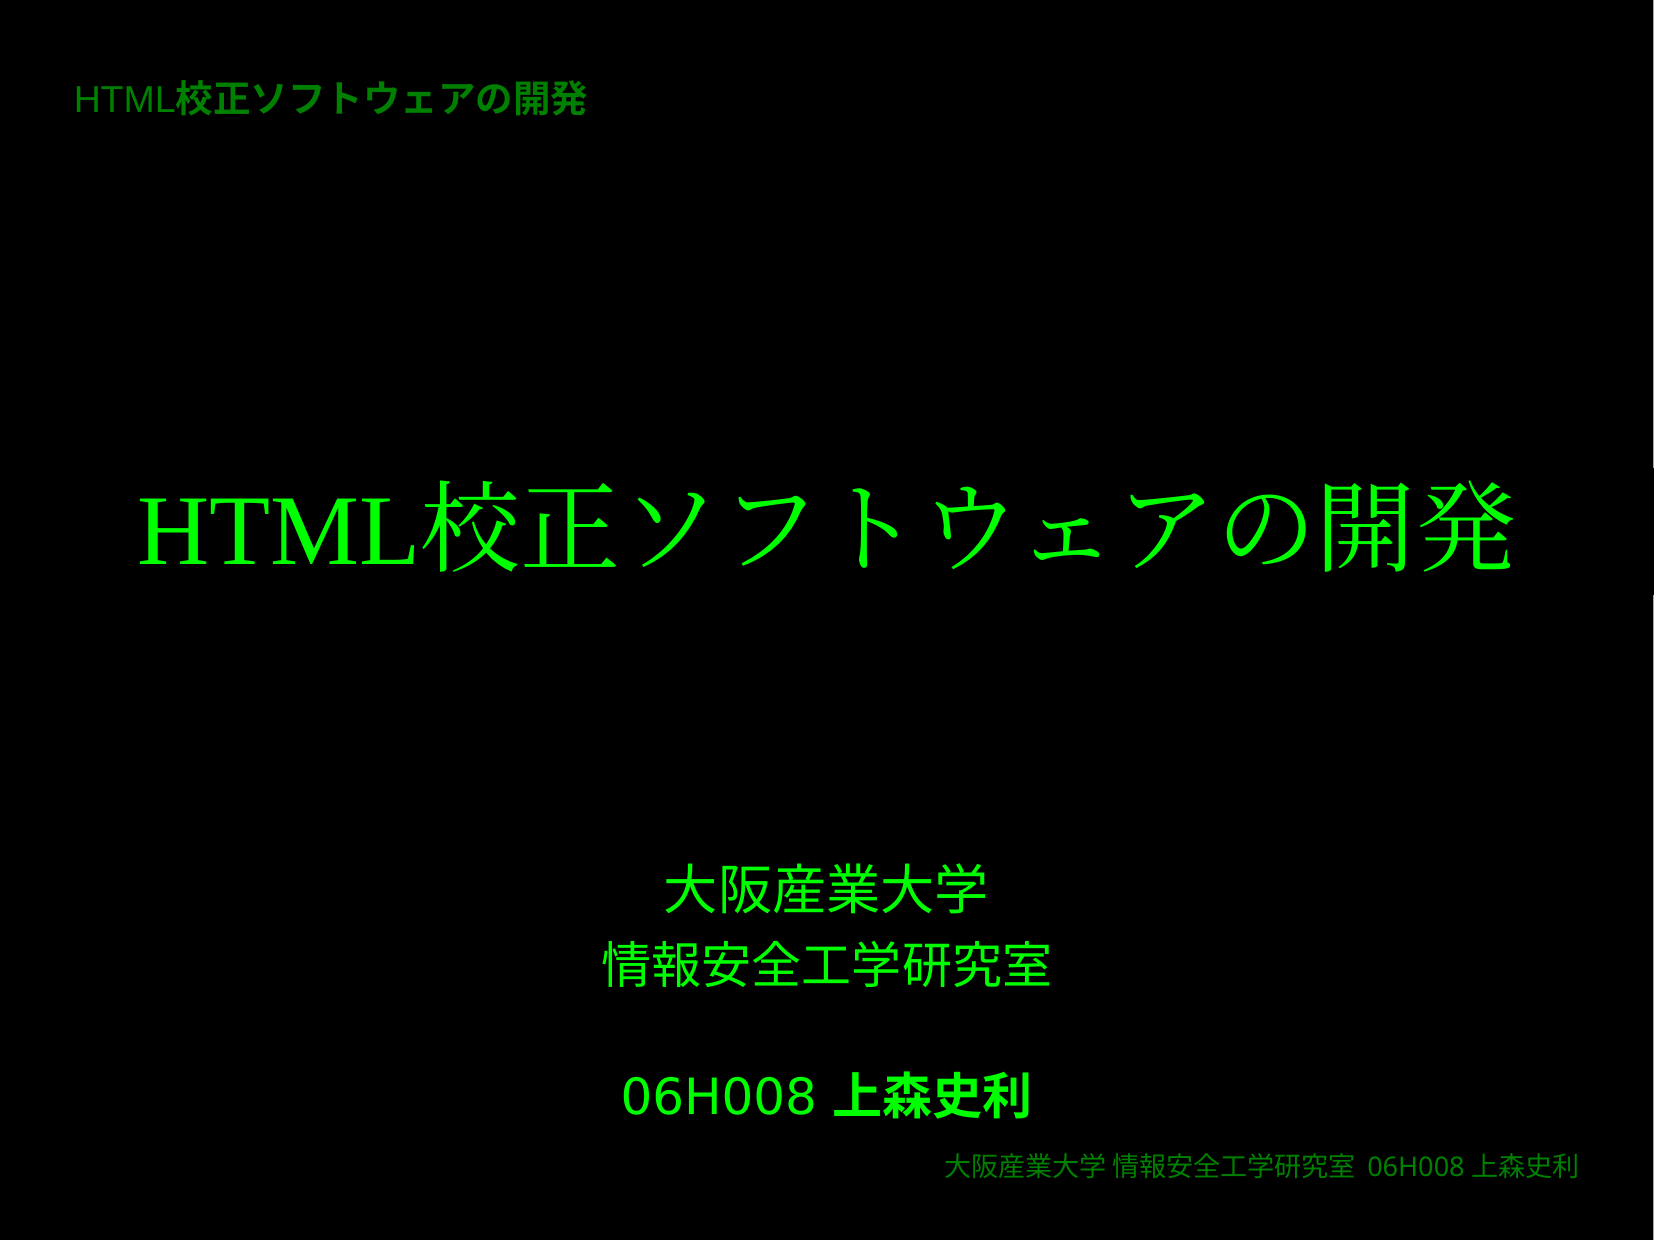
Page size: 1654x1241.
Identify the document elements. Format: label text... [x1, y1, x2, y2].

text_box HTML校正ソフトウェアの開発 [0, 468, 1654, 595]
text_box 大阪産業大学 情報安全工学研究室 06H008 上森史利 [310, 839, 1344, 1081]
